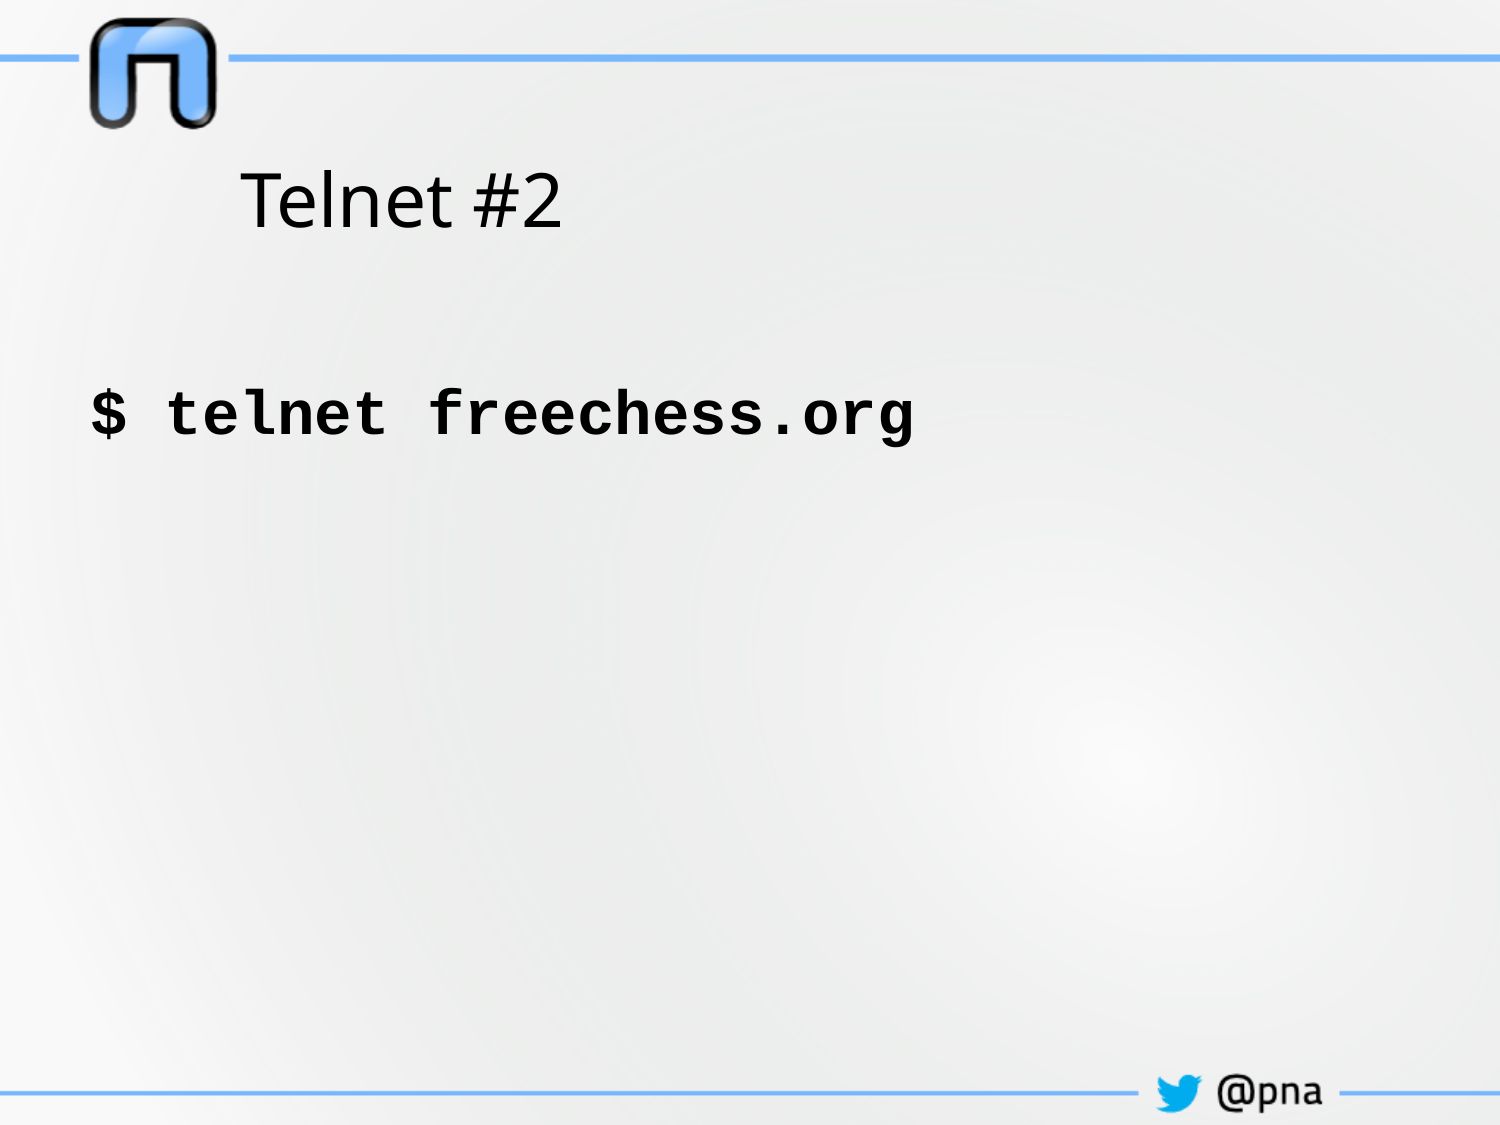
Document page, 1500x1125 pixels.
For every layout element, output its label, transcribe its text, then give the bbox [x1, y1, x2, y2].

picture [0, 0, 1500, 1125]
title Telnet #2 [225, 70, 1469, 258]
list $ telnet freechess.org [75, 269, 1425, 1063]
